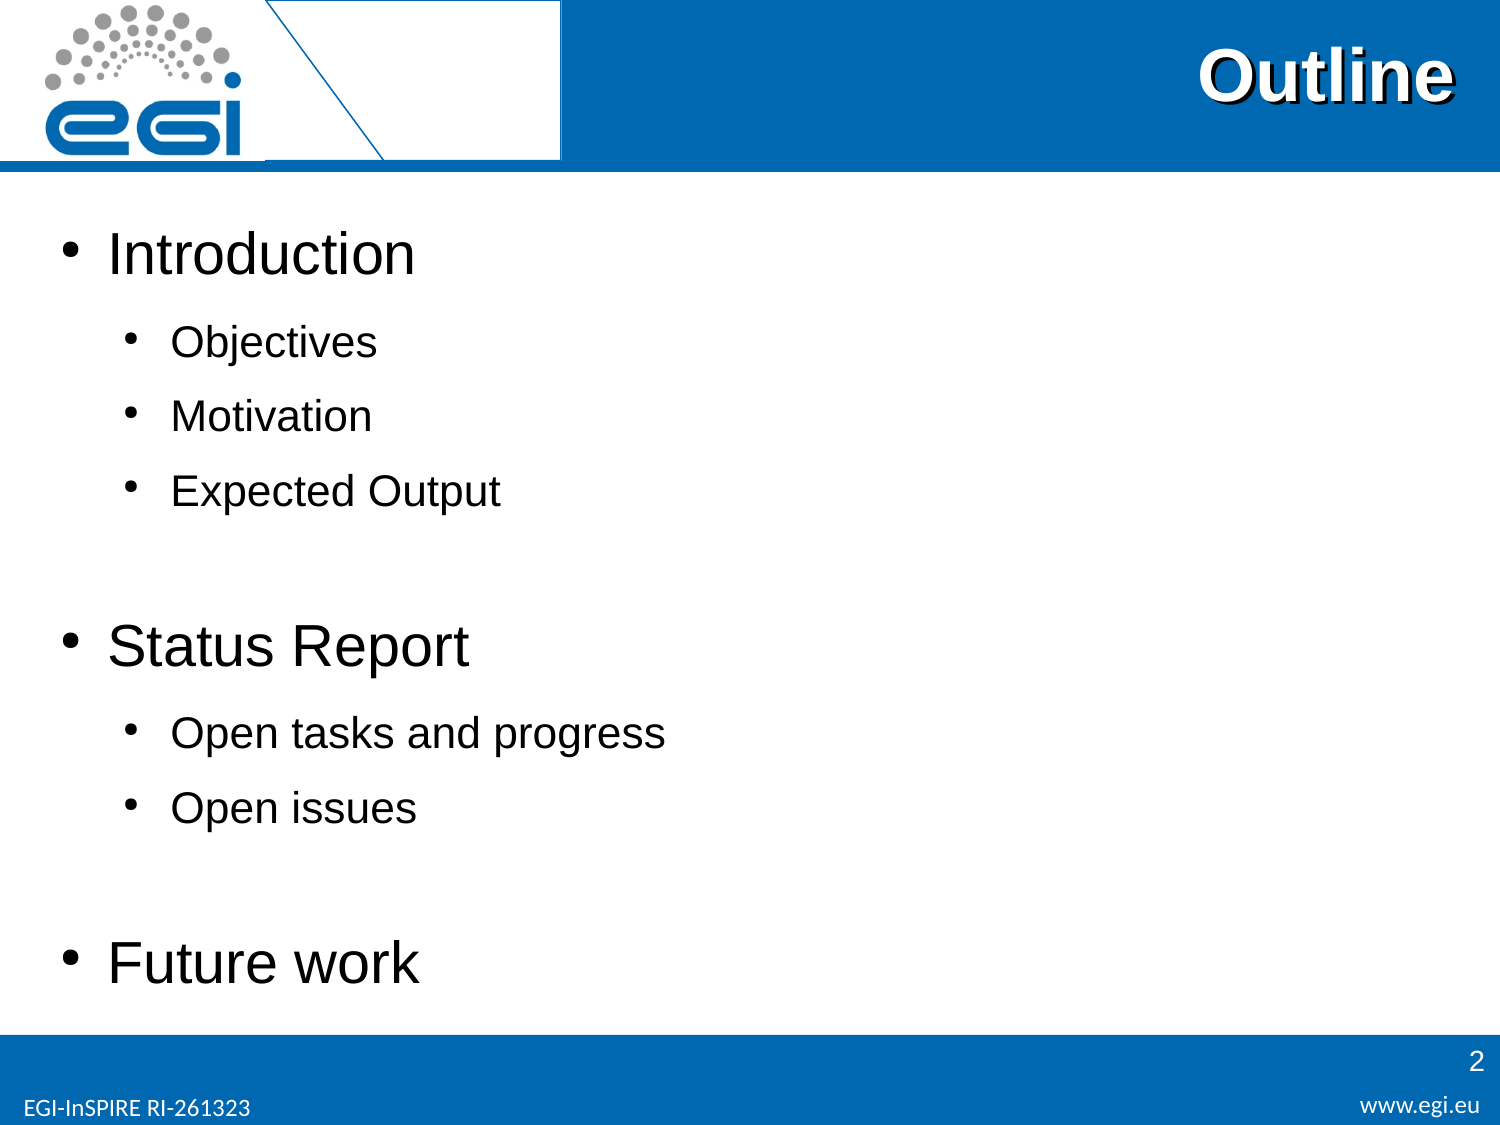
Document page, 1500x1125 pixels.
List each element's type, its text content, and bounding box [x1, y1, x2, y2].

list Introduction Objectives Motivation Expected Output Status Report Open tasks and progress Open issues Future work [29, 208, 1477, 1004]
slide_number <número> [1149, 1035, 1500, 1095]
title Outline [348, 19, 1471, 161]
picture [0, 0, 265, 161]
